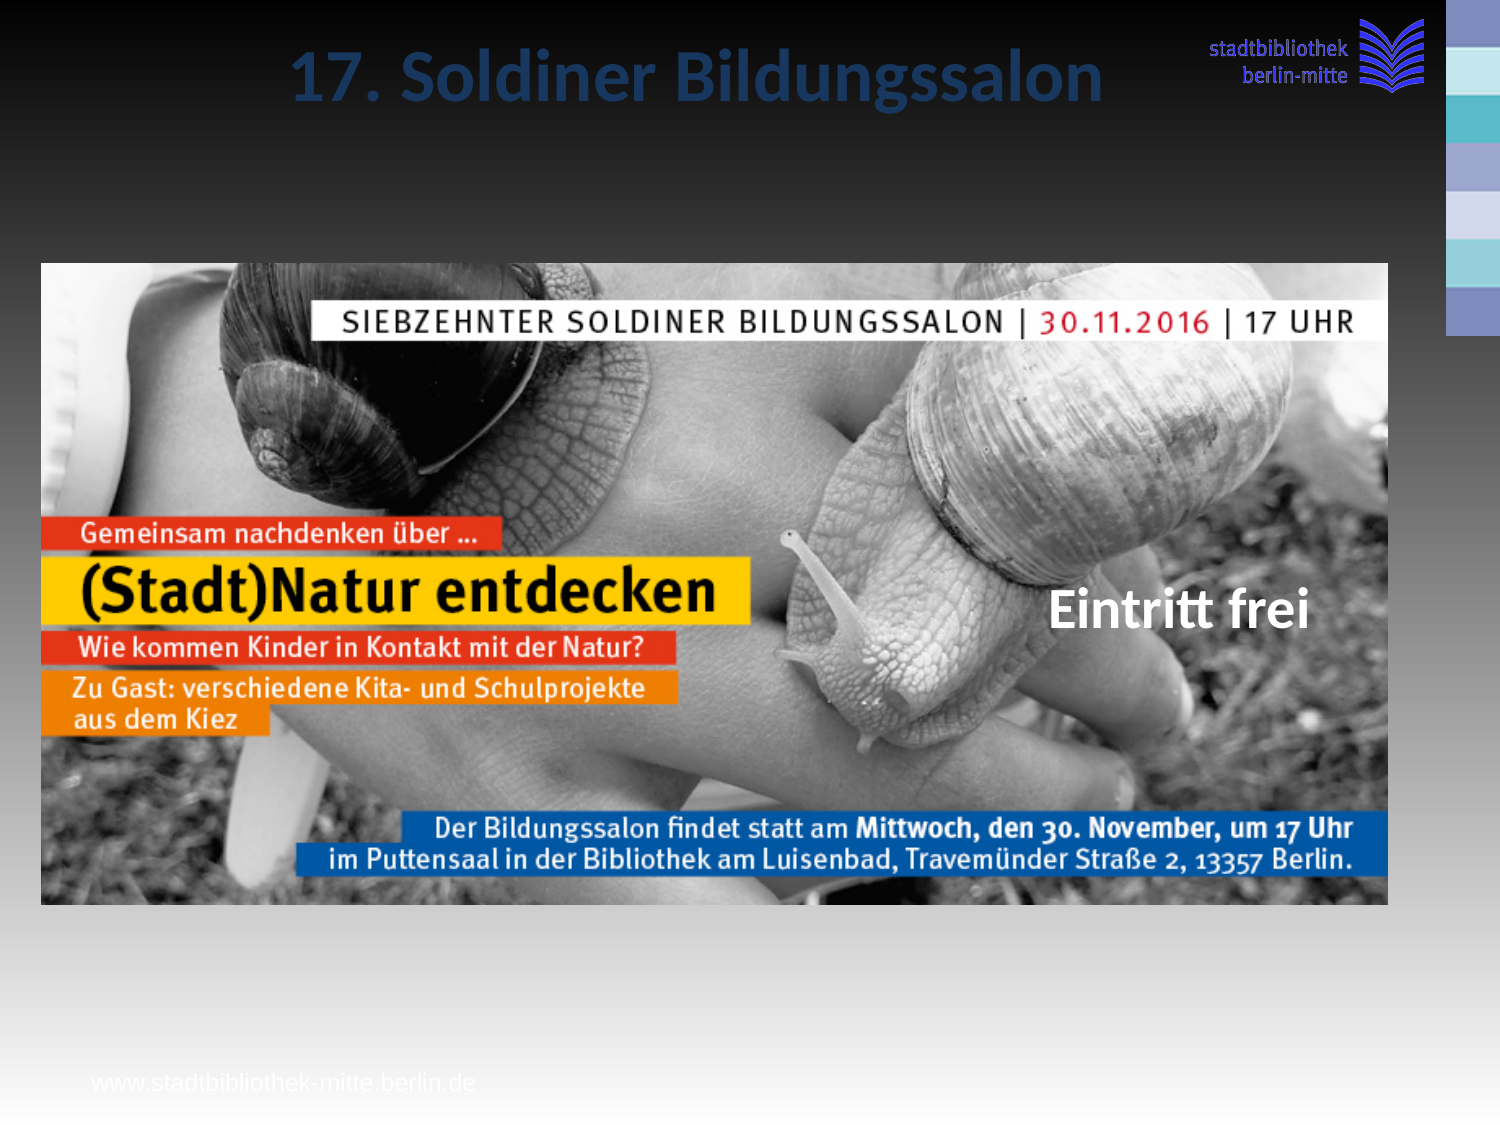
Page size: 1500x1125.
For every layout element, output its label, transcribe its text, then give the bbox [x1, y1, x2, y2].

picture [1341, 19, 1424, 93]
text_box Eintritt frei [1033, 562, 1388, 648]
title 17. Soldiner Bildungssalon [53, 19, 1341, 244]
picture [41, 263, 1388, 906]
picture [1446, 0, 1500, 336]
